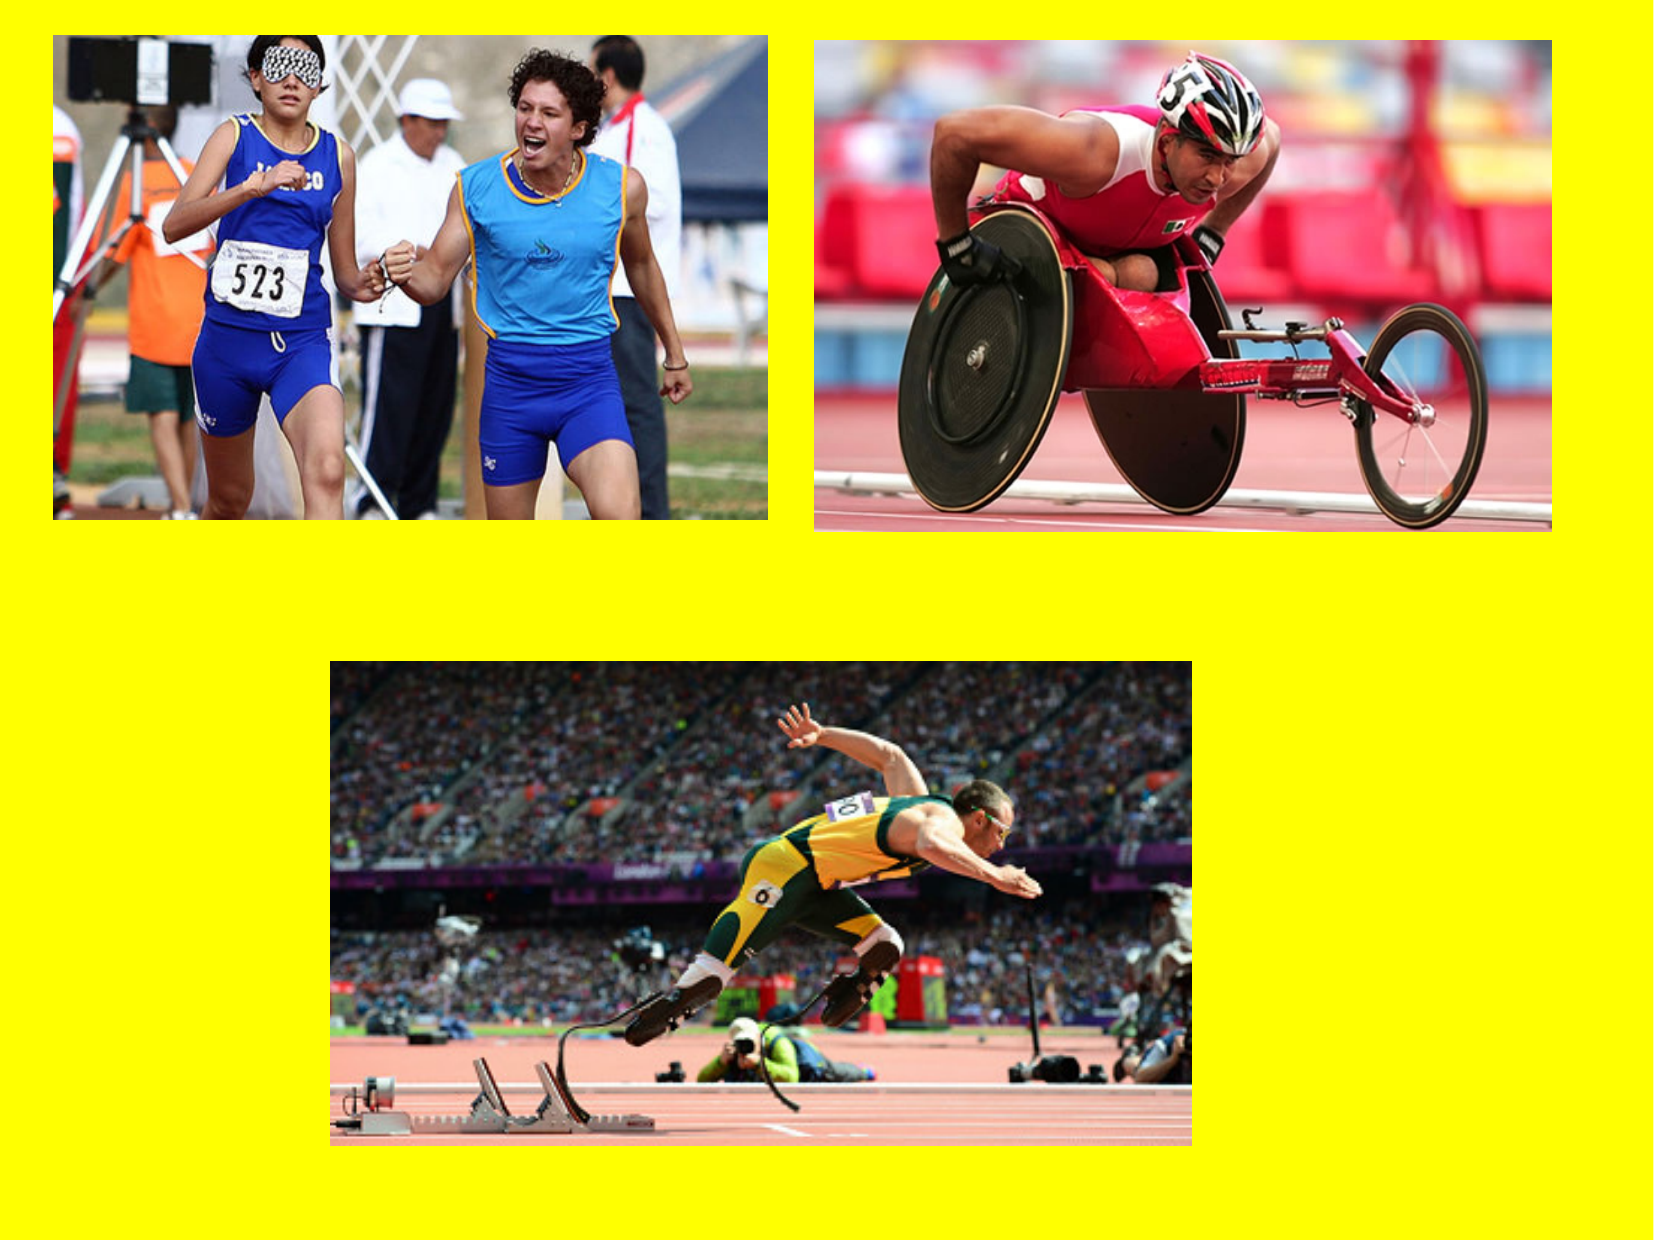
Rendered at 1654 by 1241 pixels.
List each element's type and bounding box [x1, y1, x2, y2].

picture [53, 35, 768, 520]
picture [330, 661, 1192, 1146]
picture [814, 40, 1552, 532]
